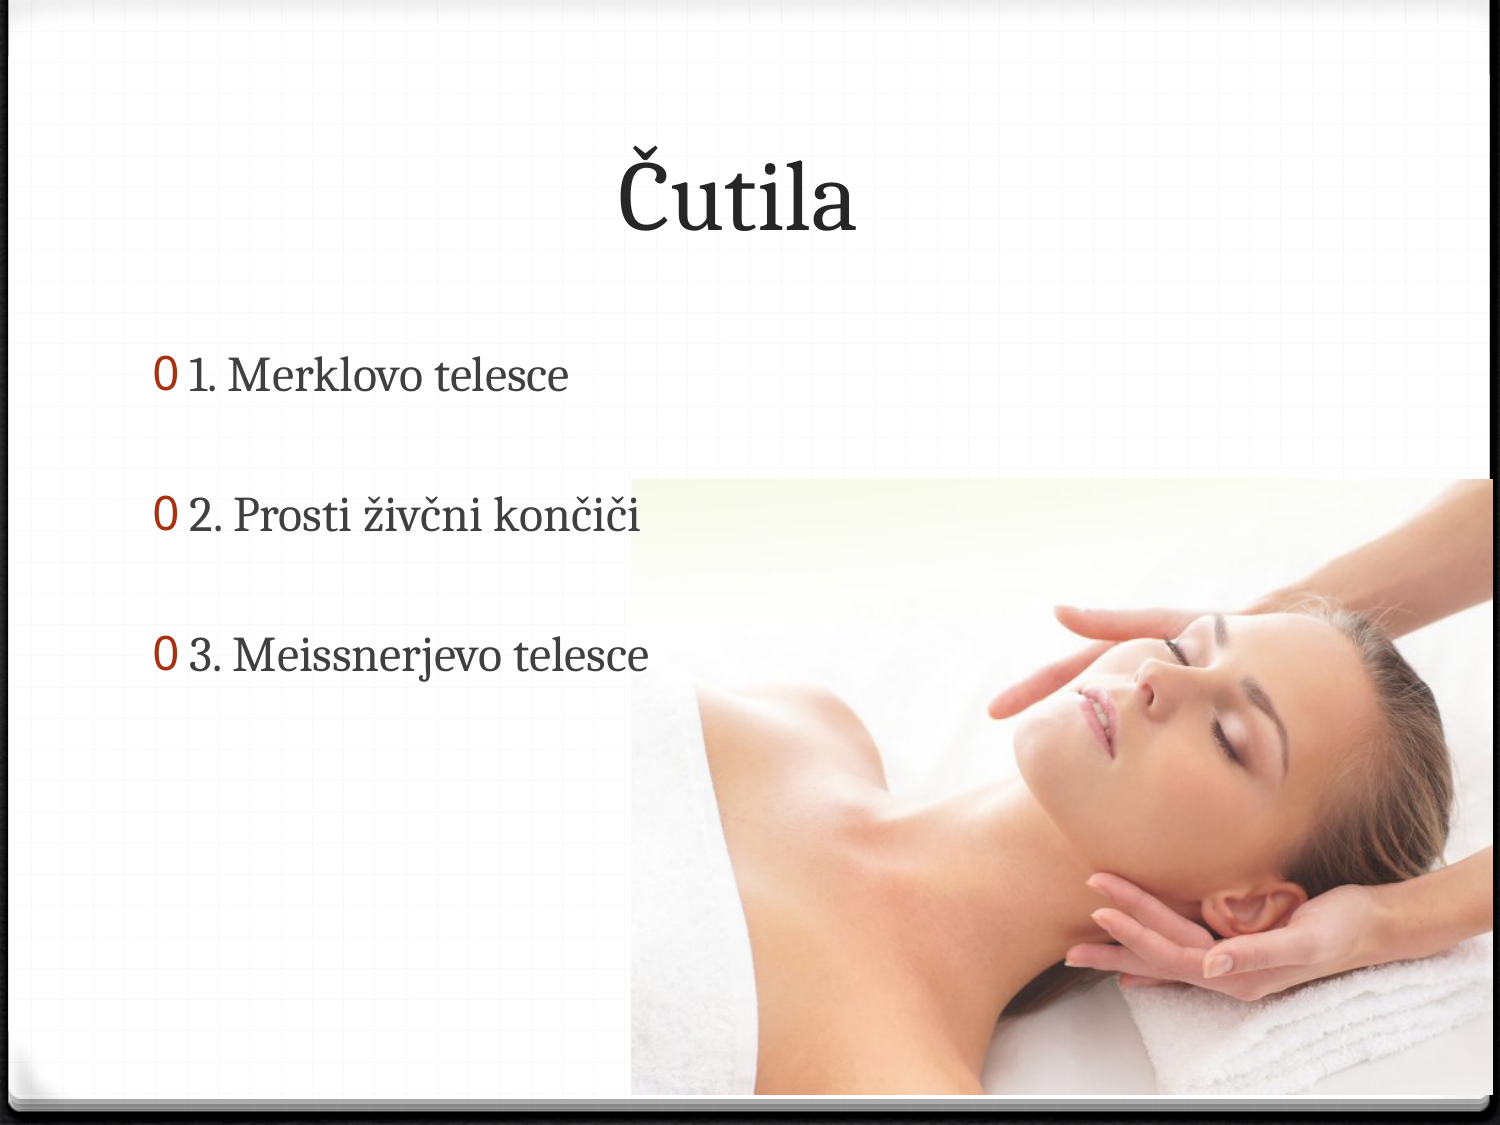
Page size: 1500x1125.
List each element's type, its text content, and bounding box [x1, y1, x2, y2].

picture [0, 0, 1500, 1125]
title Čutila [90, 71, 1410, 309]
list 1. Merklovo telesce 2. Prosti živčni končiči 3. Meissnerjevo telesce [137, 334, 1363, 983]
